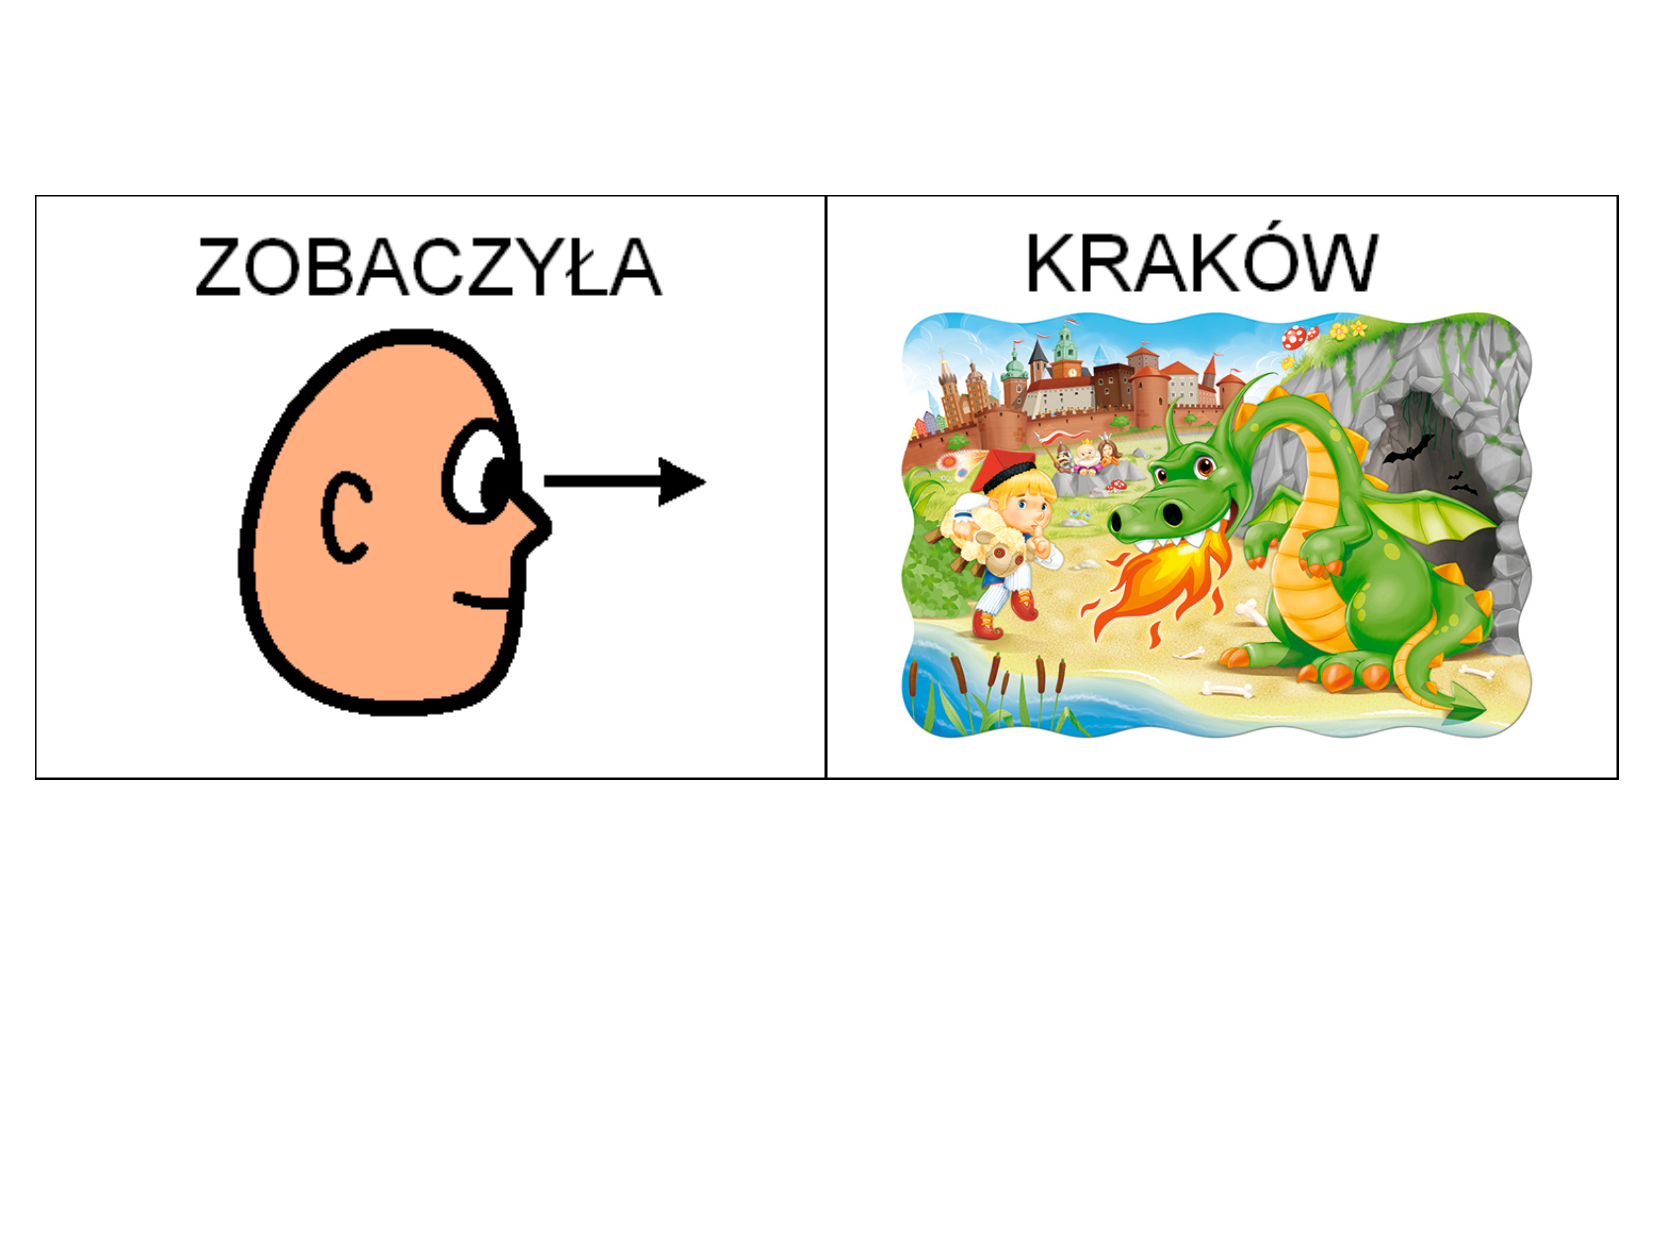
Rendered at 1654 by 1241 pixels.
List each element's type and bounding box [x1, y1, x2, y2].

picture [35, 195, 1619, 780]
